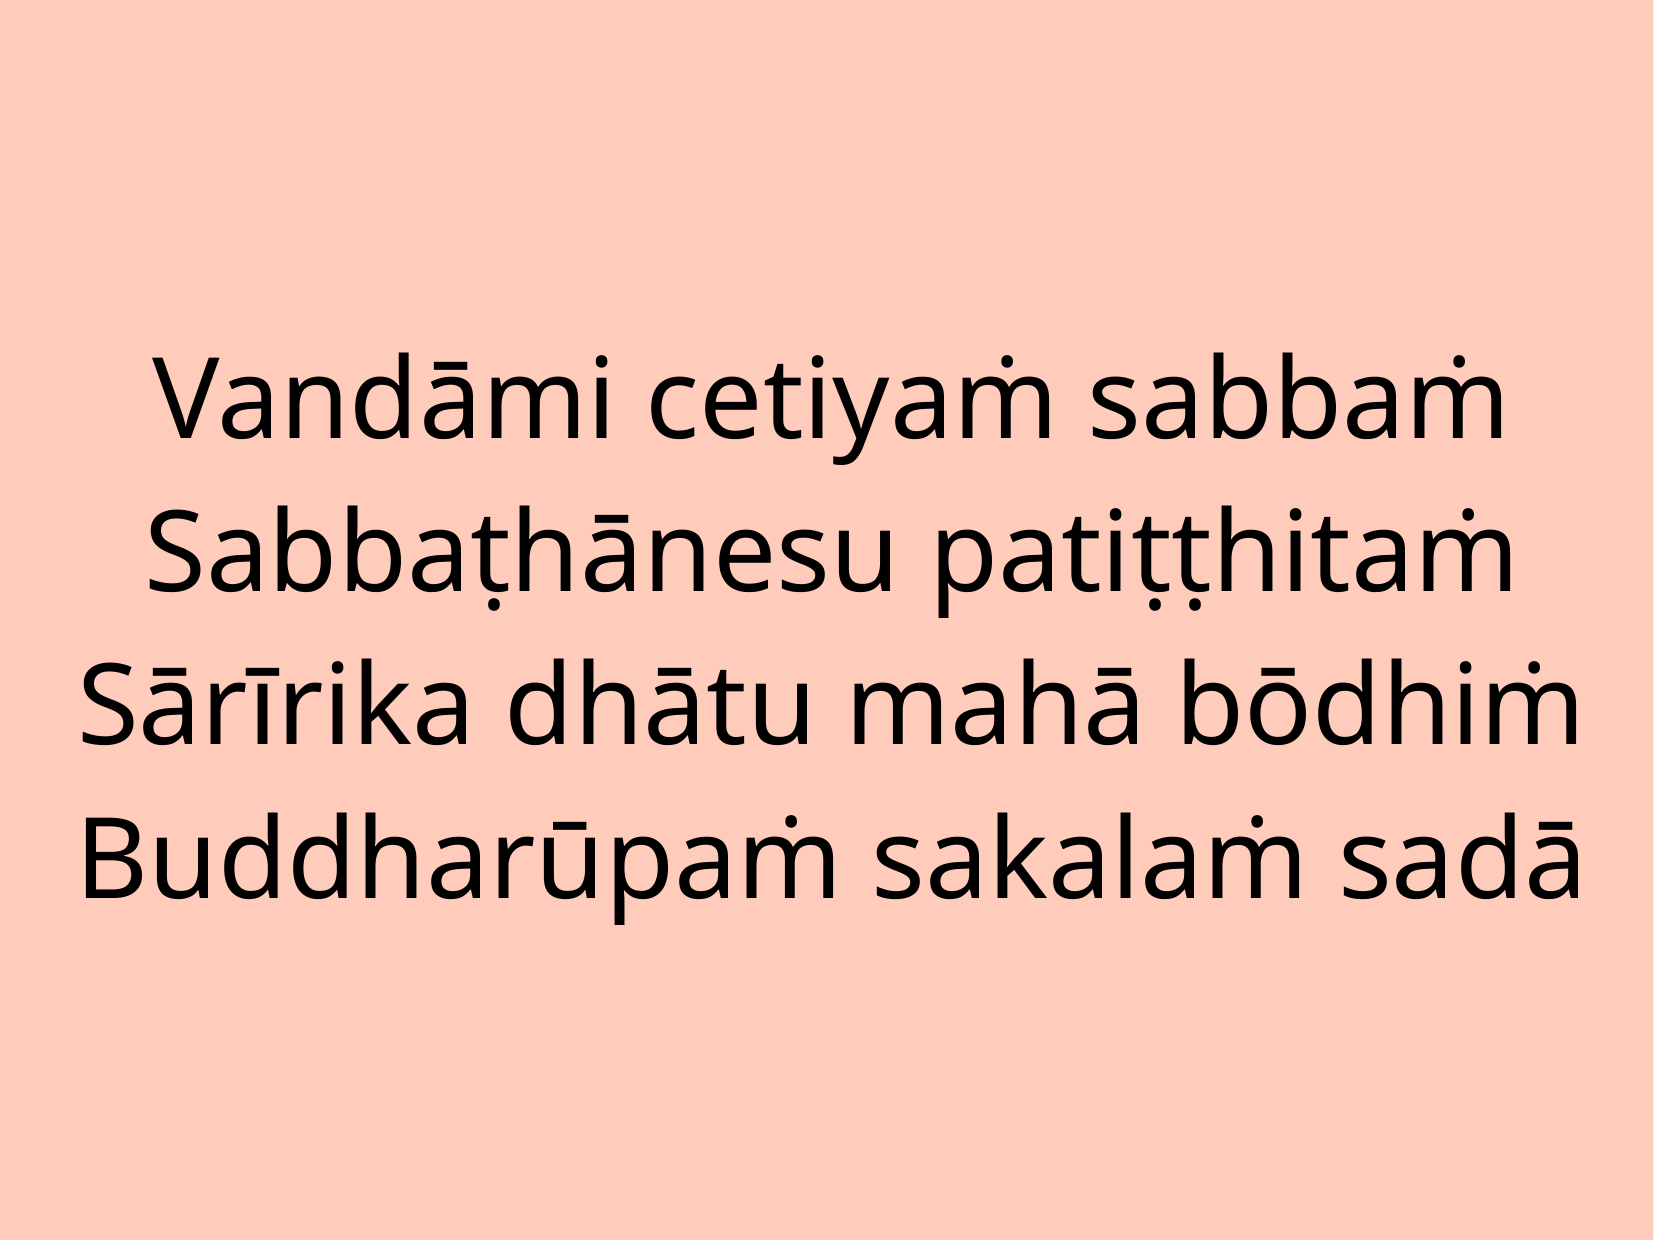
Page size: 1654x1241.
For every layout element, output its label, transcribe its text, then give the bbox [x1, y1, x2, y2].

subtitle Vandāmi cetiyaṁ sabbaṁ Sabbaṭhānesu patiṭṭhitaṁ Sārīrika dhātu mahā bōdhiṁ Buddharūpaṁ sakalaṁ sadā [45, 1, 1618, 1241]
